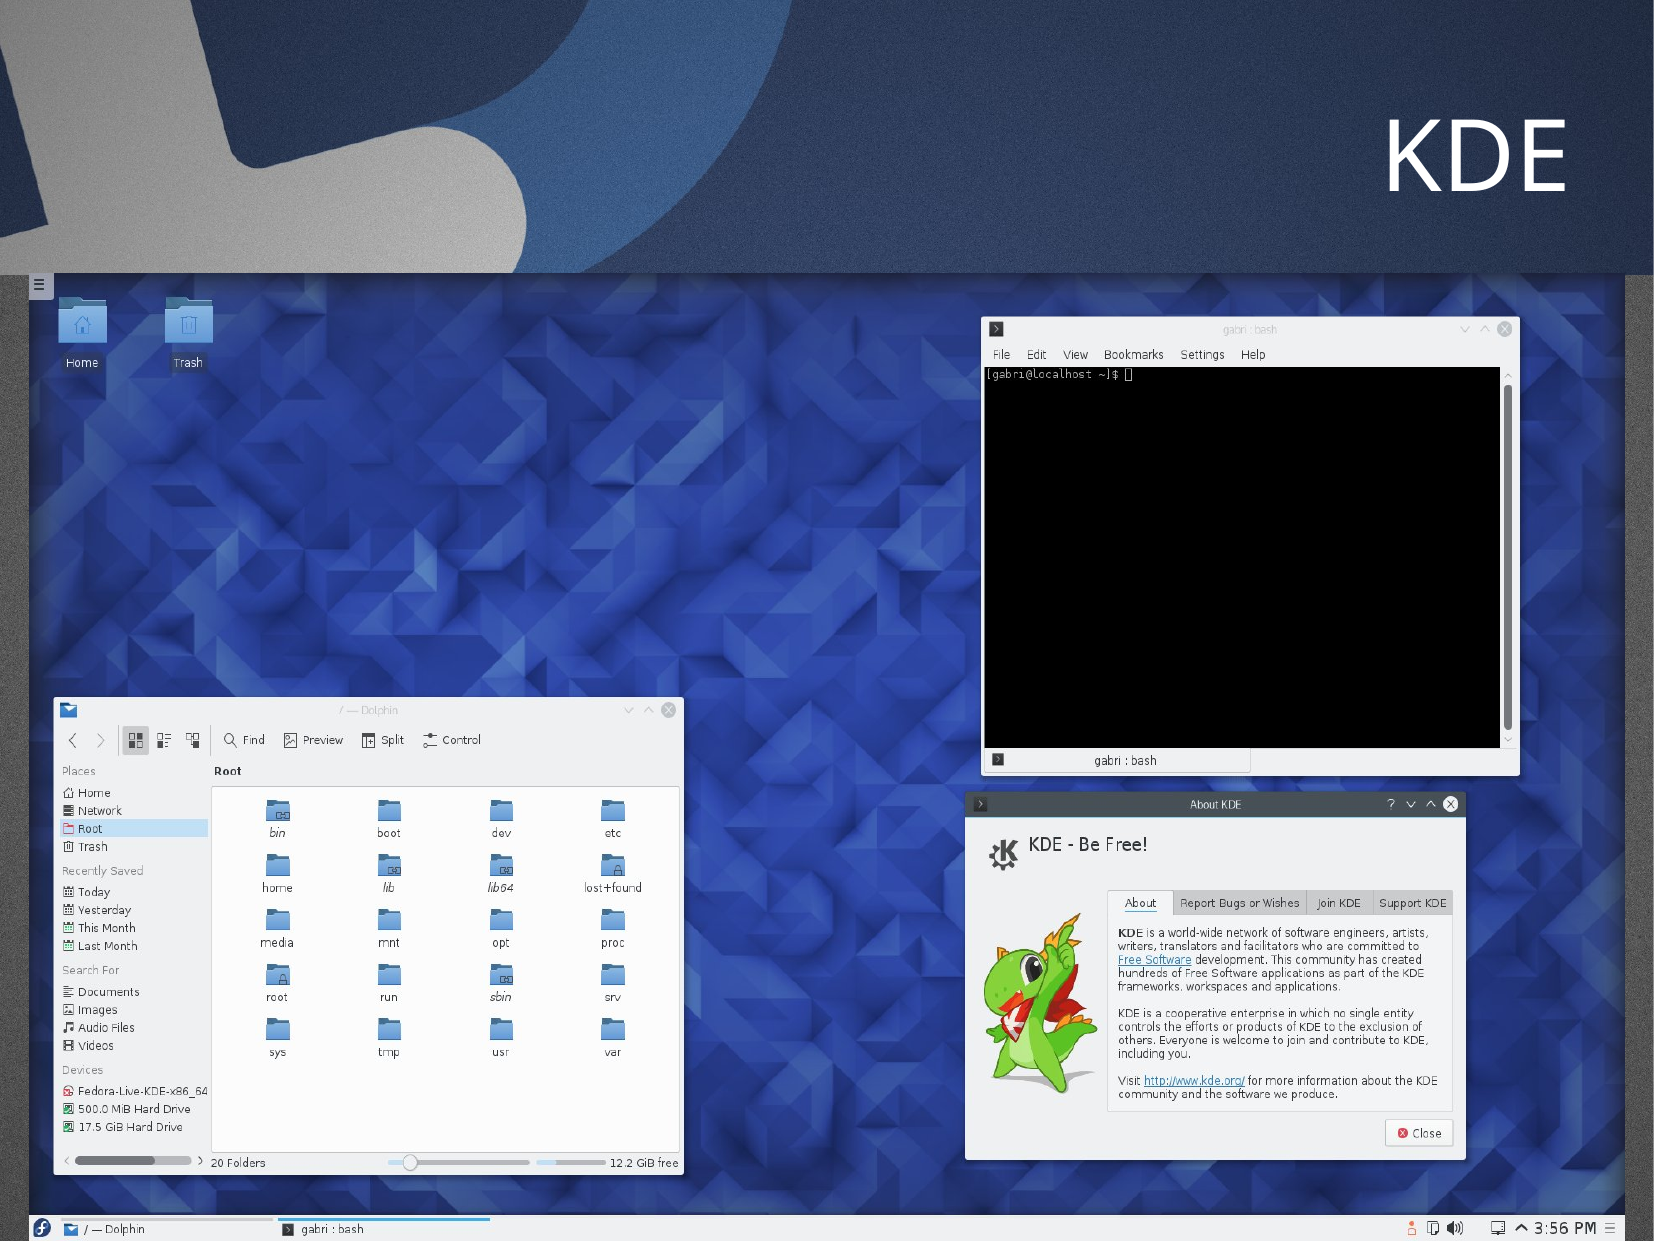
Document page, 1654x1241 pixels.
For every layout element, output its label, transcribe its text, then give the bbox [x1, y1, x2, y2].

title KDE [82, 49, 1571, 257]
picture [0, 0, 1654, 1241]
